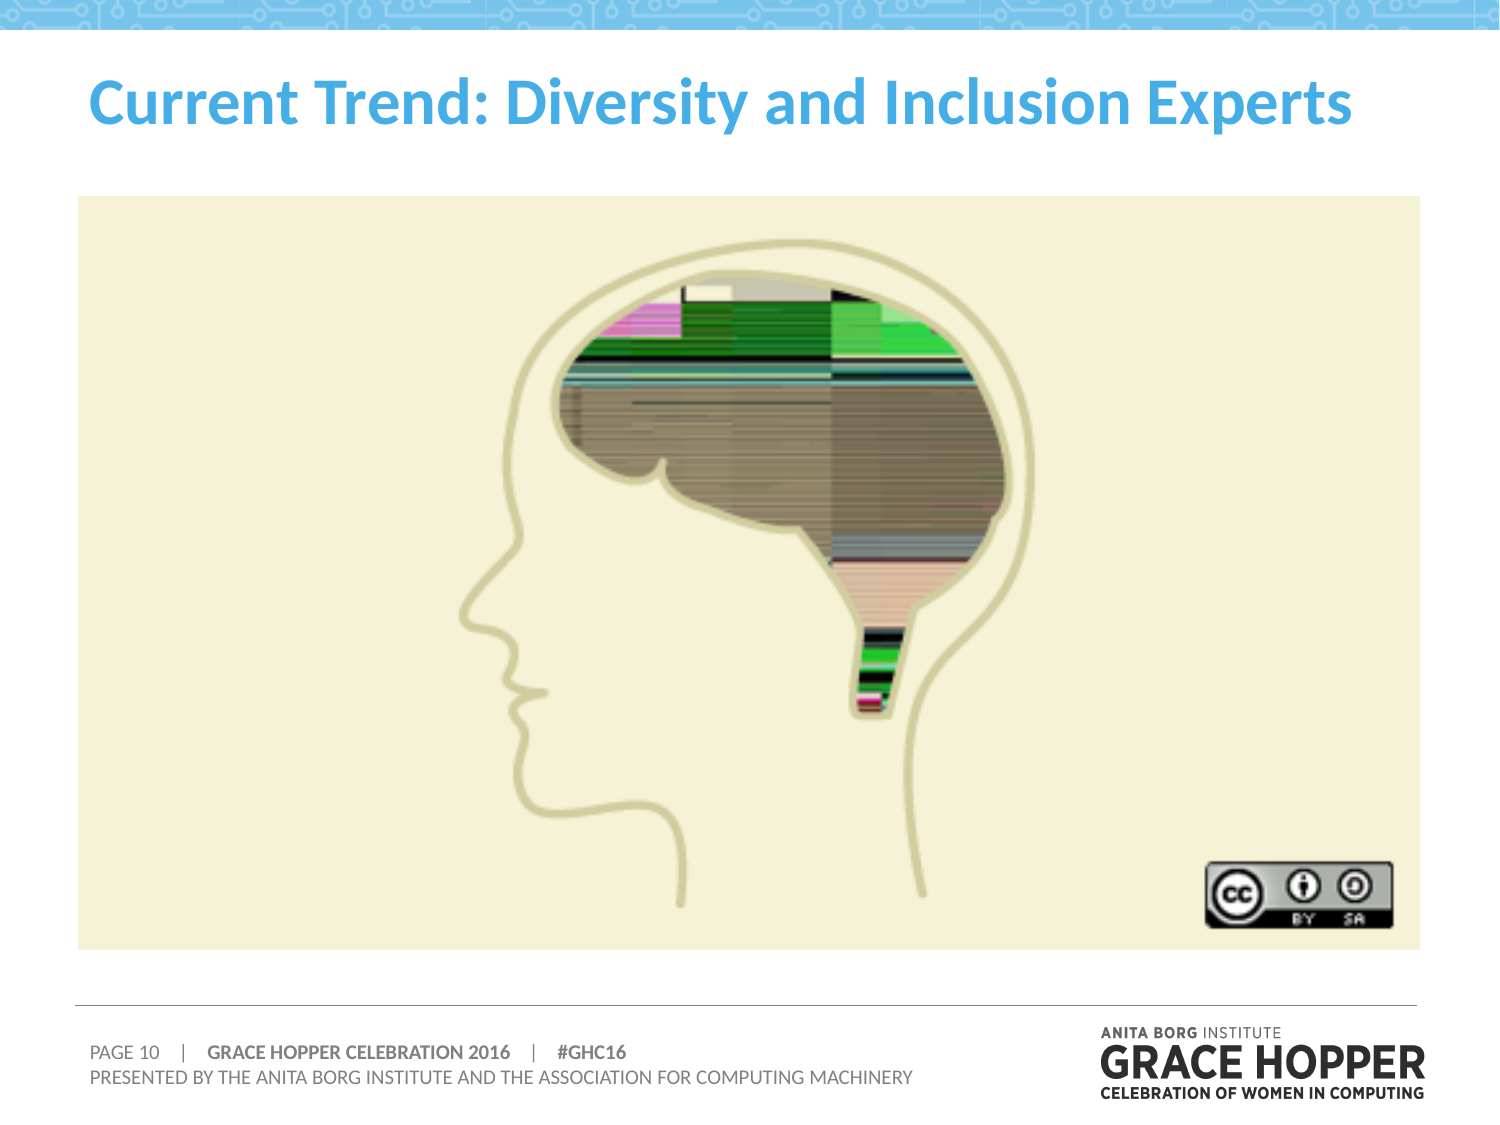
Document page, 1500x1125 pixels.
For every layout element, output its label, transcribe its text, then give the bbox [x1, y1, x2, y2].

picture [0, 0, 1500, 30]
picture [78, 196, 1420, 950]
text_box Current Trend: Diversity and Inclusion Experts [75, 45, 1425, 152]
picture [1101, 1027, 1425, 1099]
